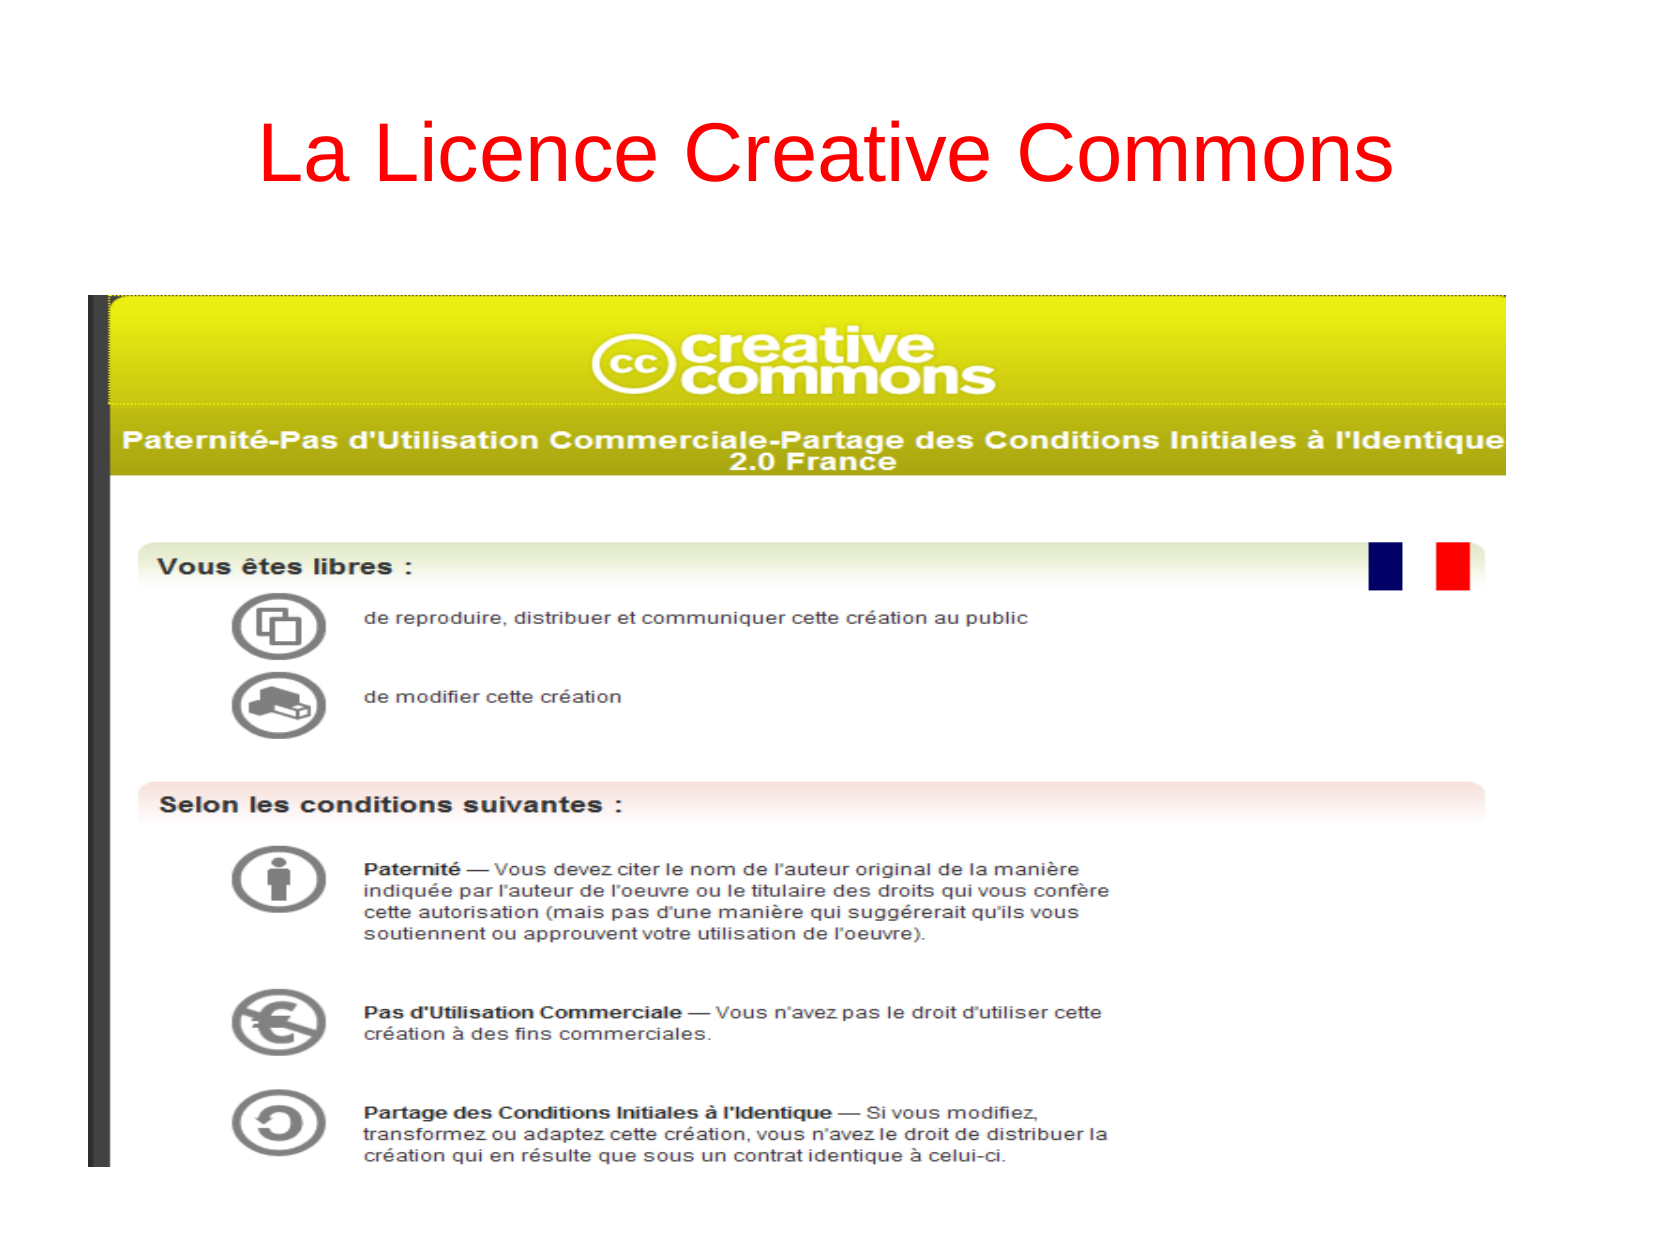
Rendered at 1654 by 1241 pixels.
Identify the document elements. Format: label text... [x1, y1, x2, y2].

title La Licence Creative Commons [82, 56, 1571, 250]
picture [88, 295, 1506, 1167]
